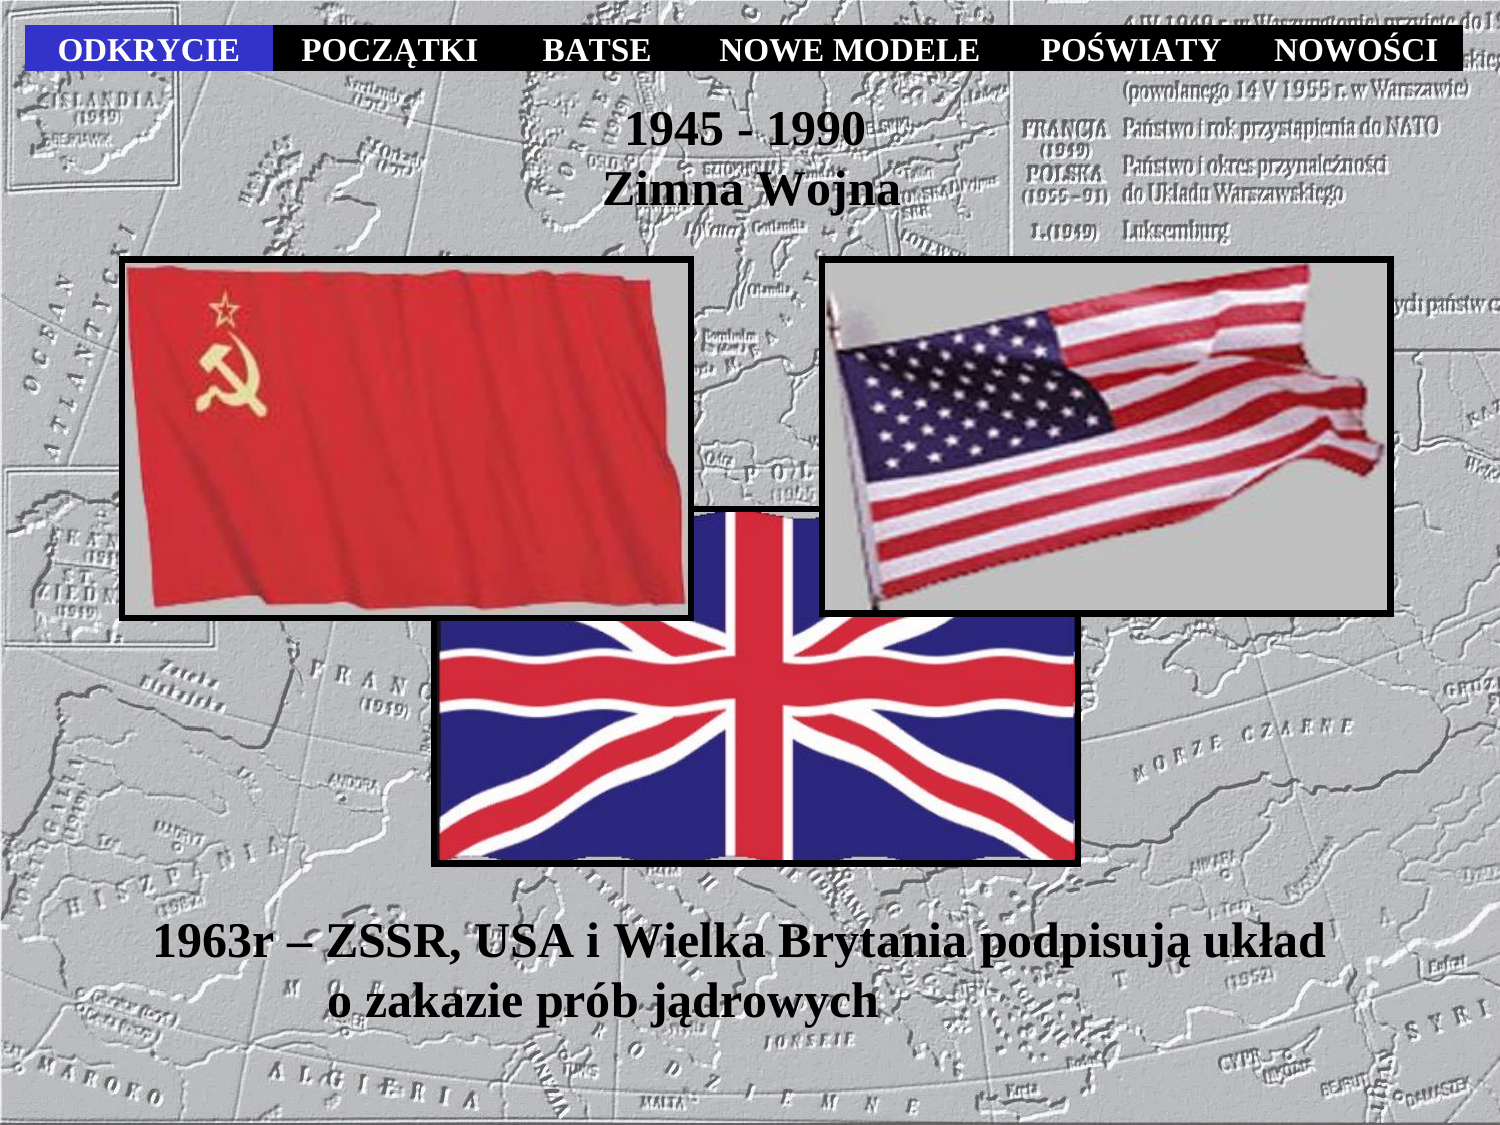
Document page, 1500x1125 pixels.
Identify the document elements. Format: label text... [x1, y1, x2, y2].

text_box 1945 - 1990 Zimna Wojna [587, 87, 917, 223]
table_header POŚWIATY [1013, 25, 1250, 71]
table_header NOWOŚCI [1250, 25, 1463, 71]
table_header ODKRYCIE [25, 25, 273, 71]
table_header BATSE [507, 25, 688, 71]
text_box 1963r – ZSSR, USA i Wielka Brytania podpisują układ o zakazie prób jądrowych [137, 899, 1342, 1036]
table_header POCZĄTKI [273, 25, 507, 71]
picture [0, 0, 1500, 1125]
table_header NOWE MODELE [688, 25, 1013, 71]
